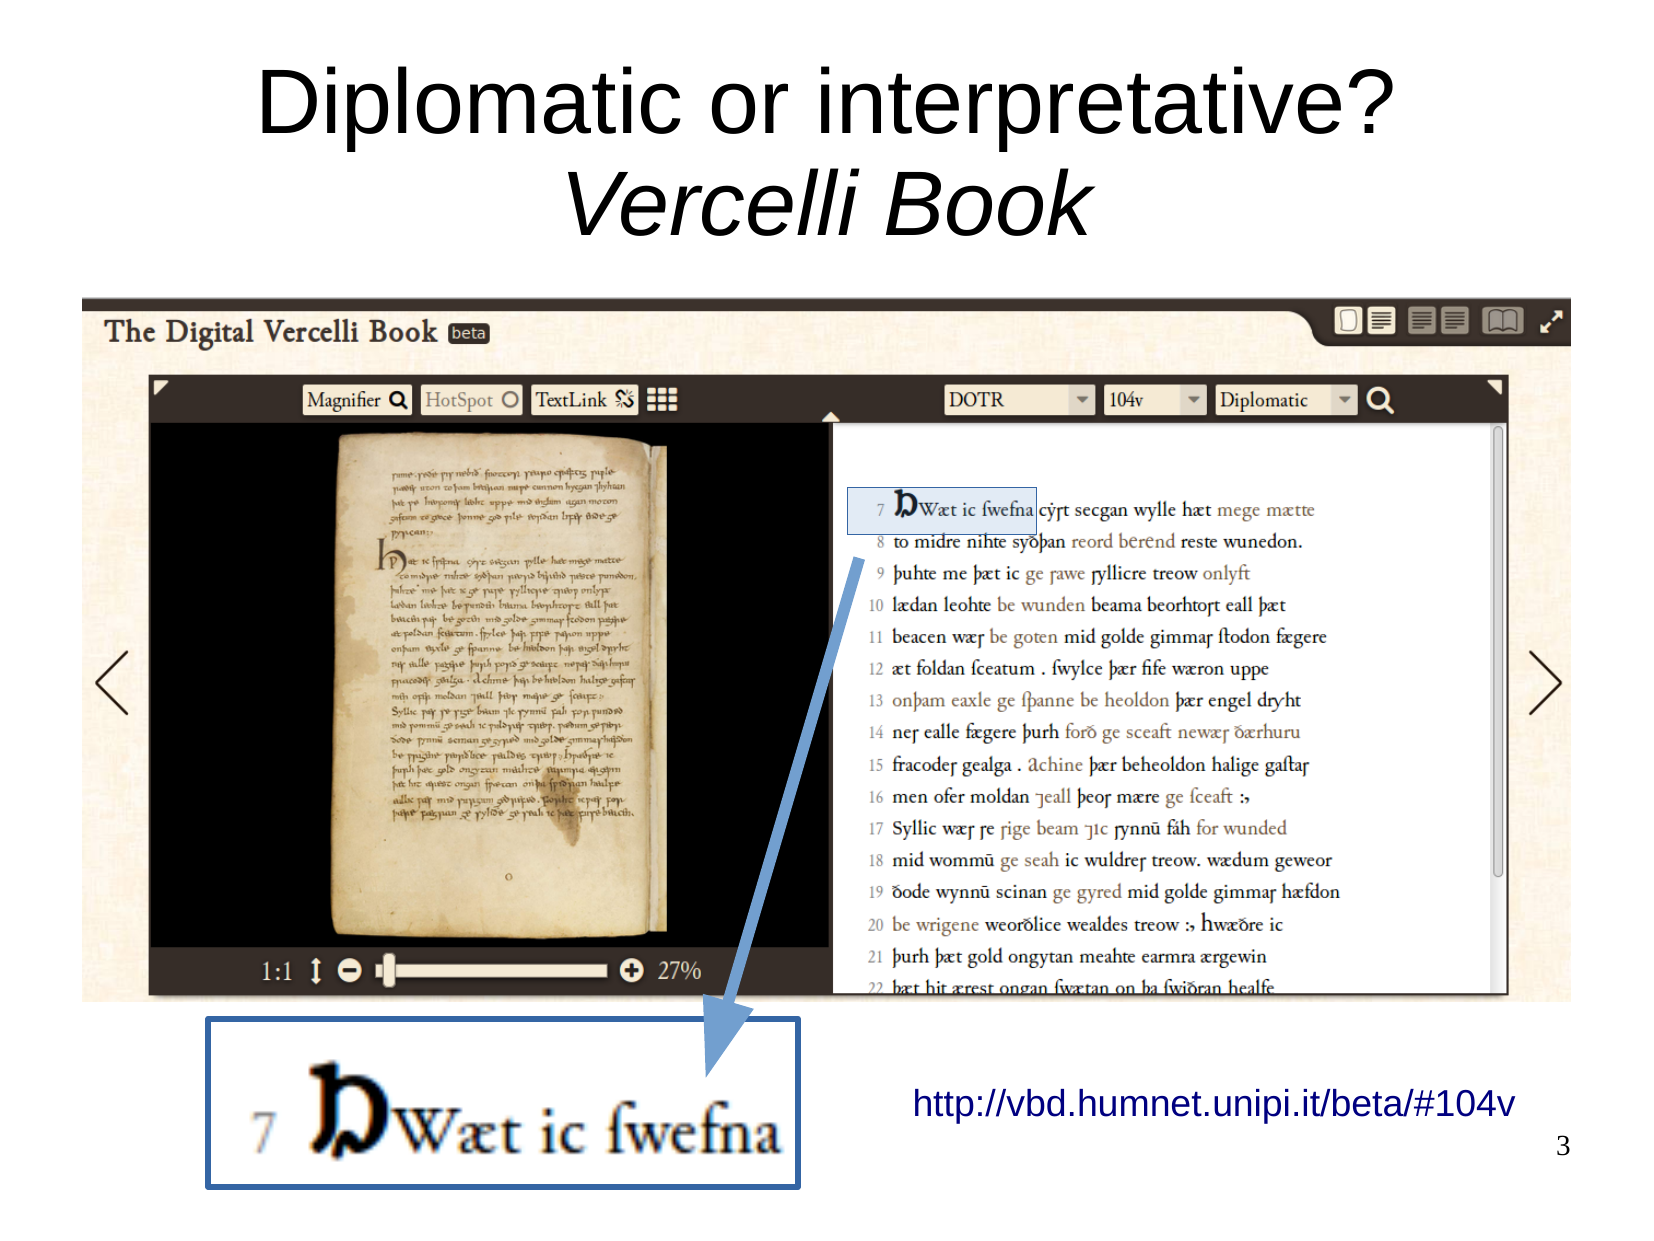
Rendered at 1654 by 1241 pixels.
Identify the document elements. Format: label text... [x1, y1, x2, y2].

text_box http://vbd.humnet.unipi.it/beta/#104v [897, 1074, 1548, 1150]
picture [211, 1021, 796, 1185]
title Diplomatic or interpretative? Vercelli Book [82, 49, 1571, 257]
picture [82, 297, 1571, 1002]
text_box [847, 487, 1037, 535]
